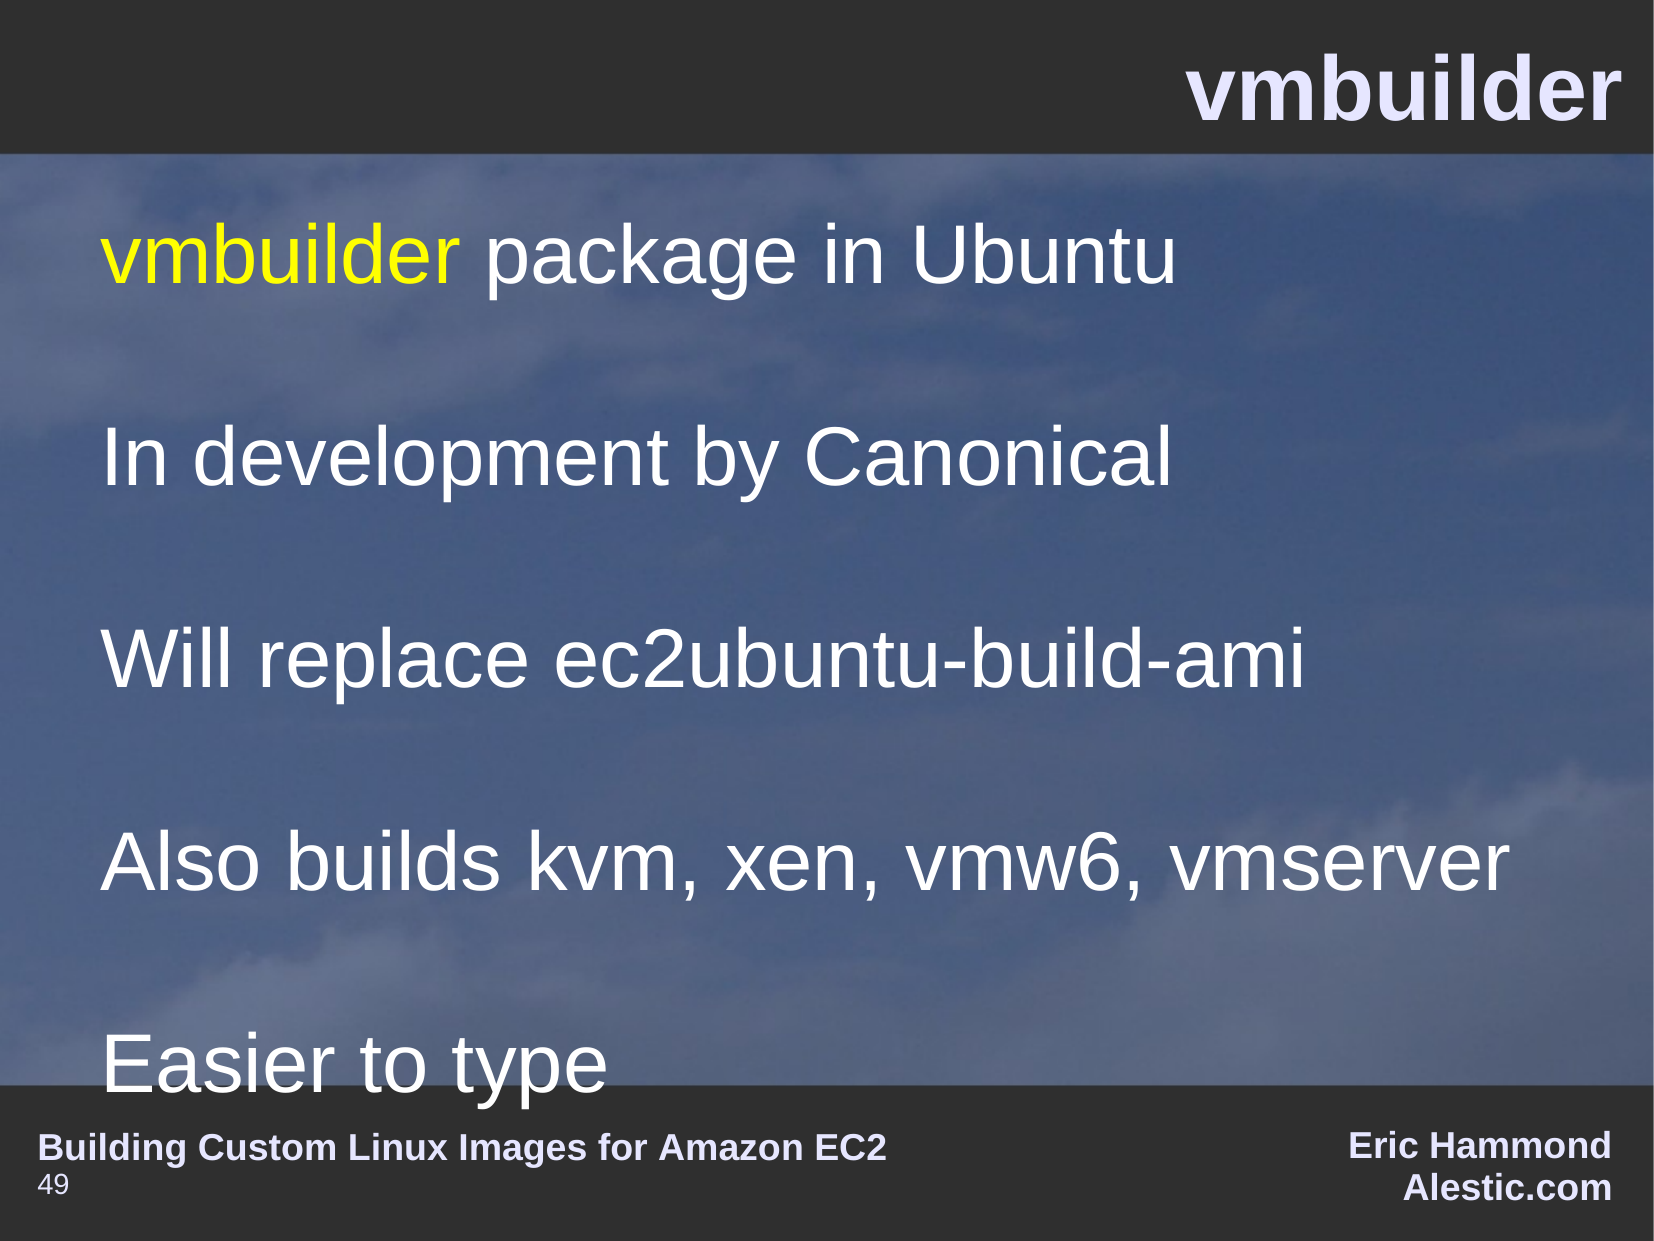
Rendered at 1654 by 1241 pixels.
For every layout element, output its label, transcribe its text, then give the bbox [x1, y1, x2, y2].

title Eric Hammond Alestic.com [1299, 1092, 1613, 1241]
title vmbuilder [29, 29, 1625, 148]
list vmbuilder package in Ubuntu In development by Canonical Will replace ec2ubuntu-build-ami Also builds kvm, xen, vmw6, vmserver Easier to type [29, 161, 1625, 1064]
picture [0, 0, 1654, 1241]
